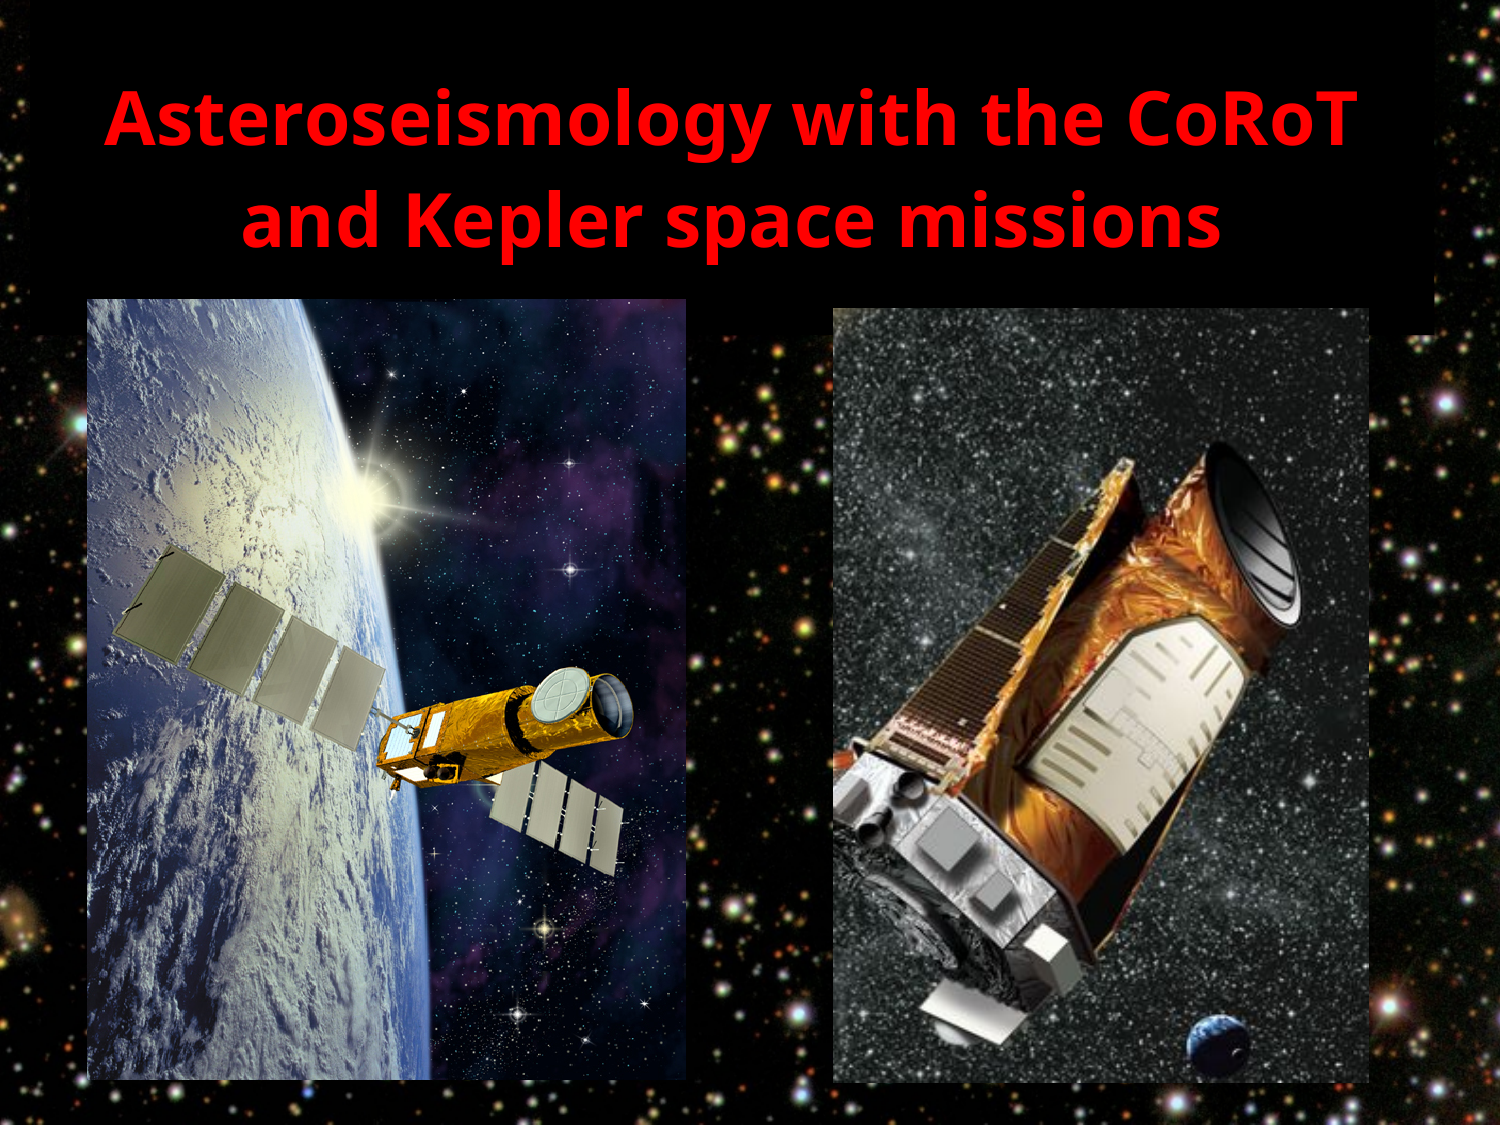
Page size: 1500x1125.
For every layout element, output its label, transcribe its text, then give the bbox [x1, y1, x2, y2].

title Asteroseismology with the CoRoT and Kepler space missions [30, 0, 1435, 336]
picture [0, 0, 1500, 1125]
